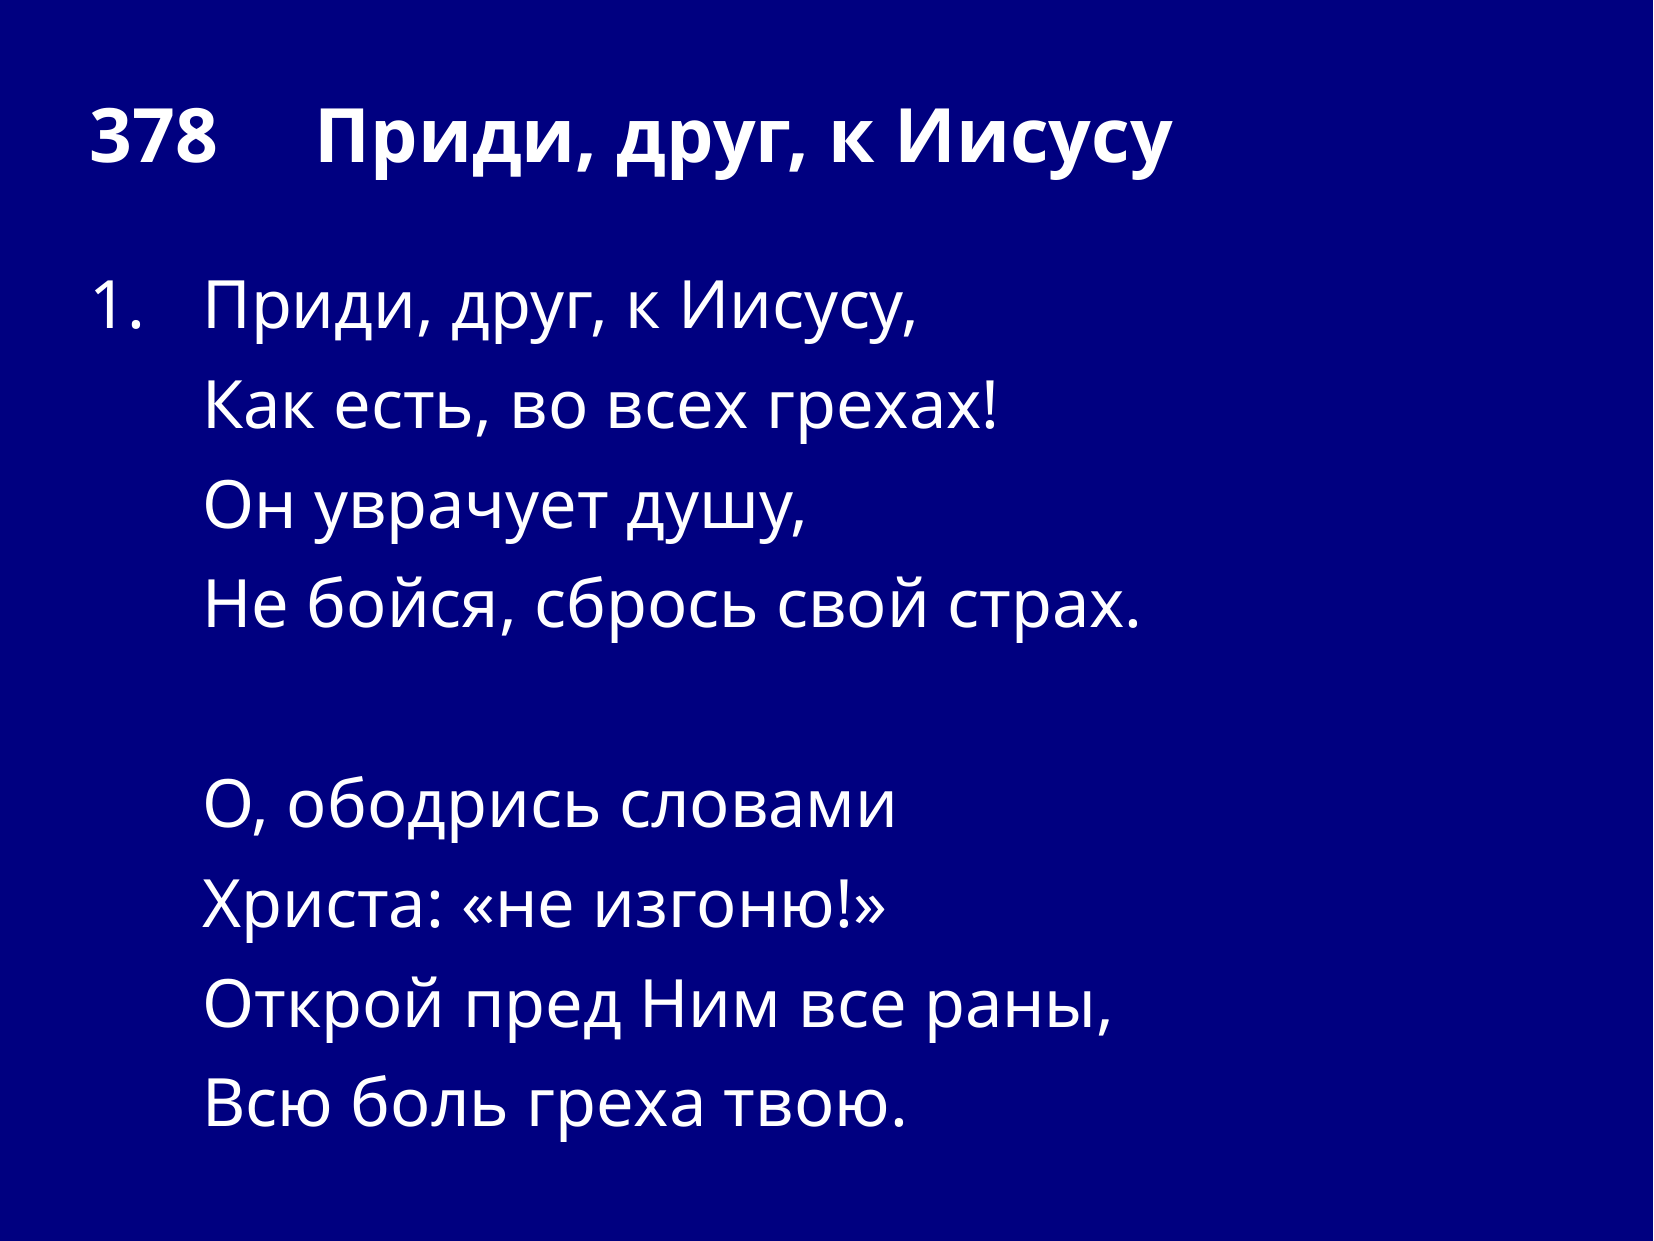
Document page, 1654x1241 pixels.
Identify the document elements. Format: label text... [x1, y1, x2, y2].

text_box 378 Приди, друг, к Иисусу [75, 75, 1576, 188]
text_box 1. Приди, друг, к Иисусу, Как есть, во всех грехах! Он уврачует душу, Не бойся, сбрось свой страх. О, ободрись словами Христа: «не изгоню!» Открой пред Ним все раны, Всю боль греха твою. [75, 188, 1576, 1163]
